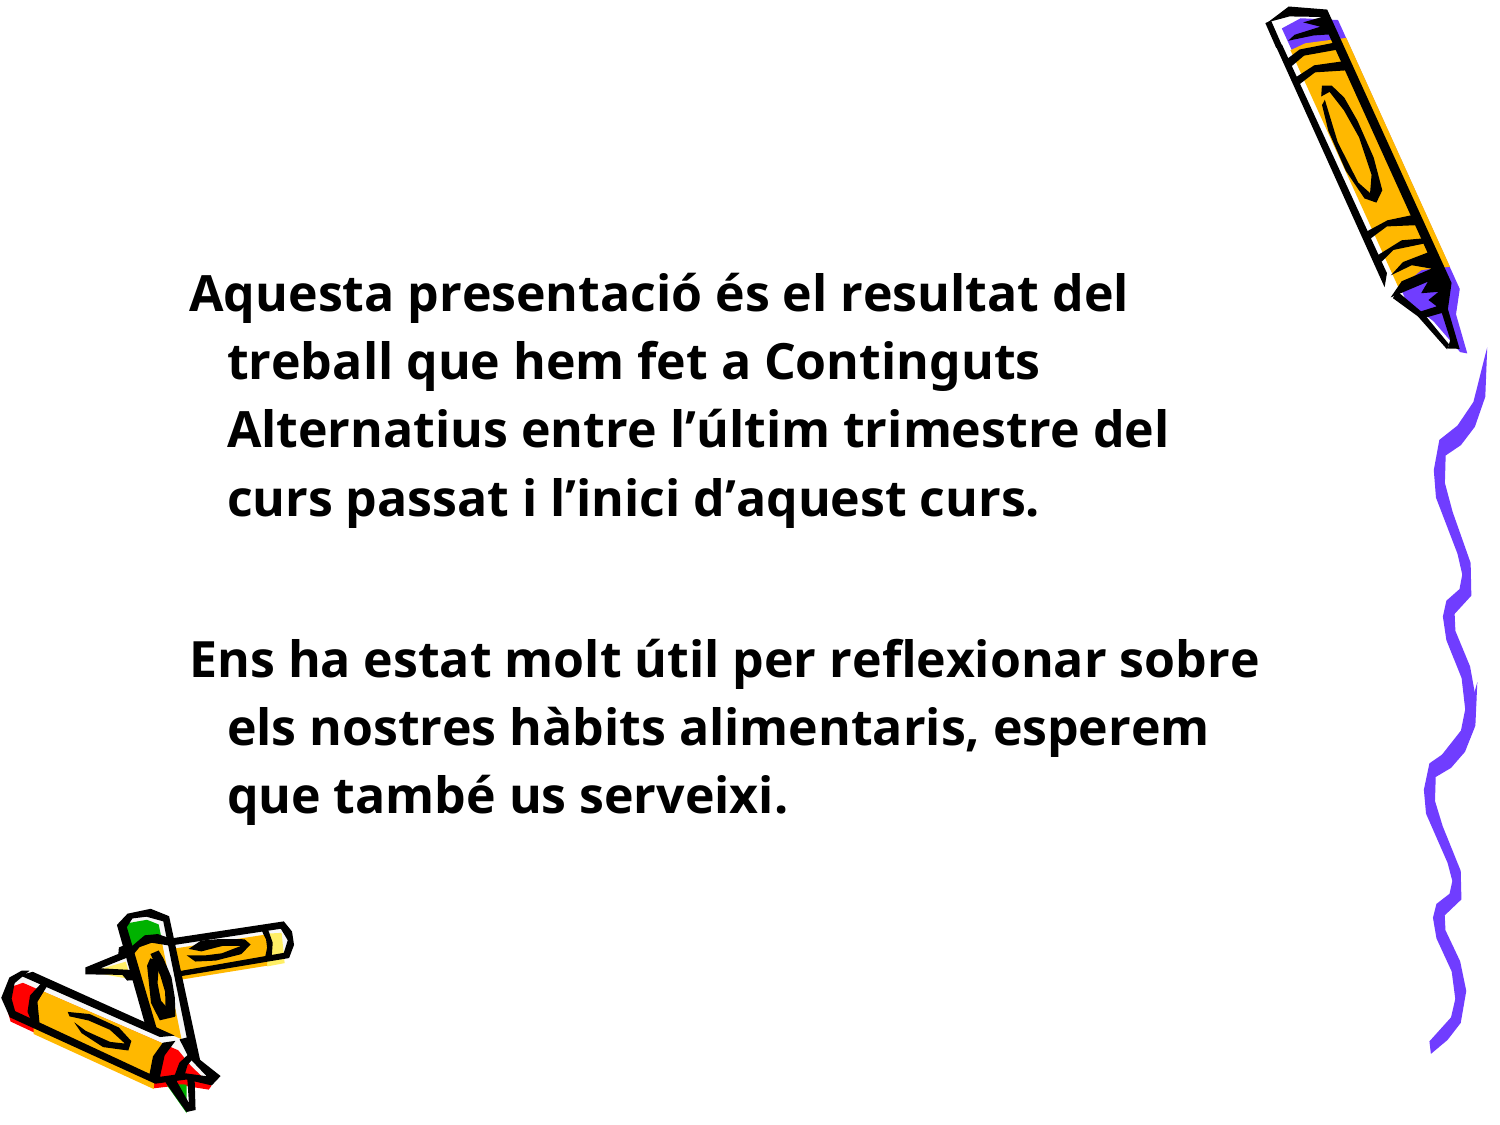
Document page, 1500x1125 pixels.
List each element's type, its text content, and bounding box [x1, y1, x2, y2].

list Aquesta presentació és el resultat del treball que hem fet a Continguts Alternatius entre l’últim trimestre del curs passat i l’inici d’aquest curs. Ens ha estat molt útil per reflexionar sobre els nostres hàbits alimentaris, esperem que també us serveixi. [24, 249, 1288, 851]
